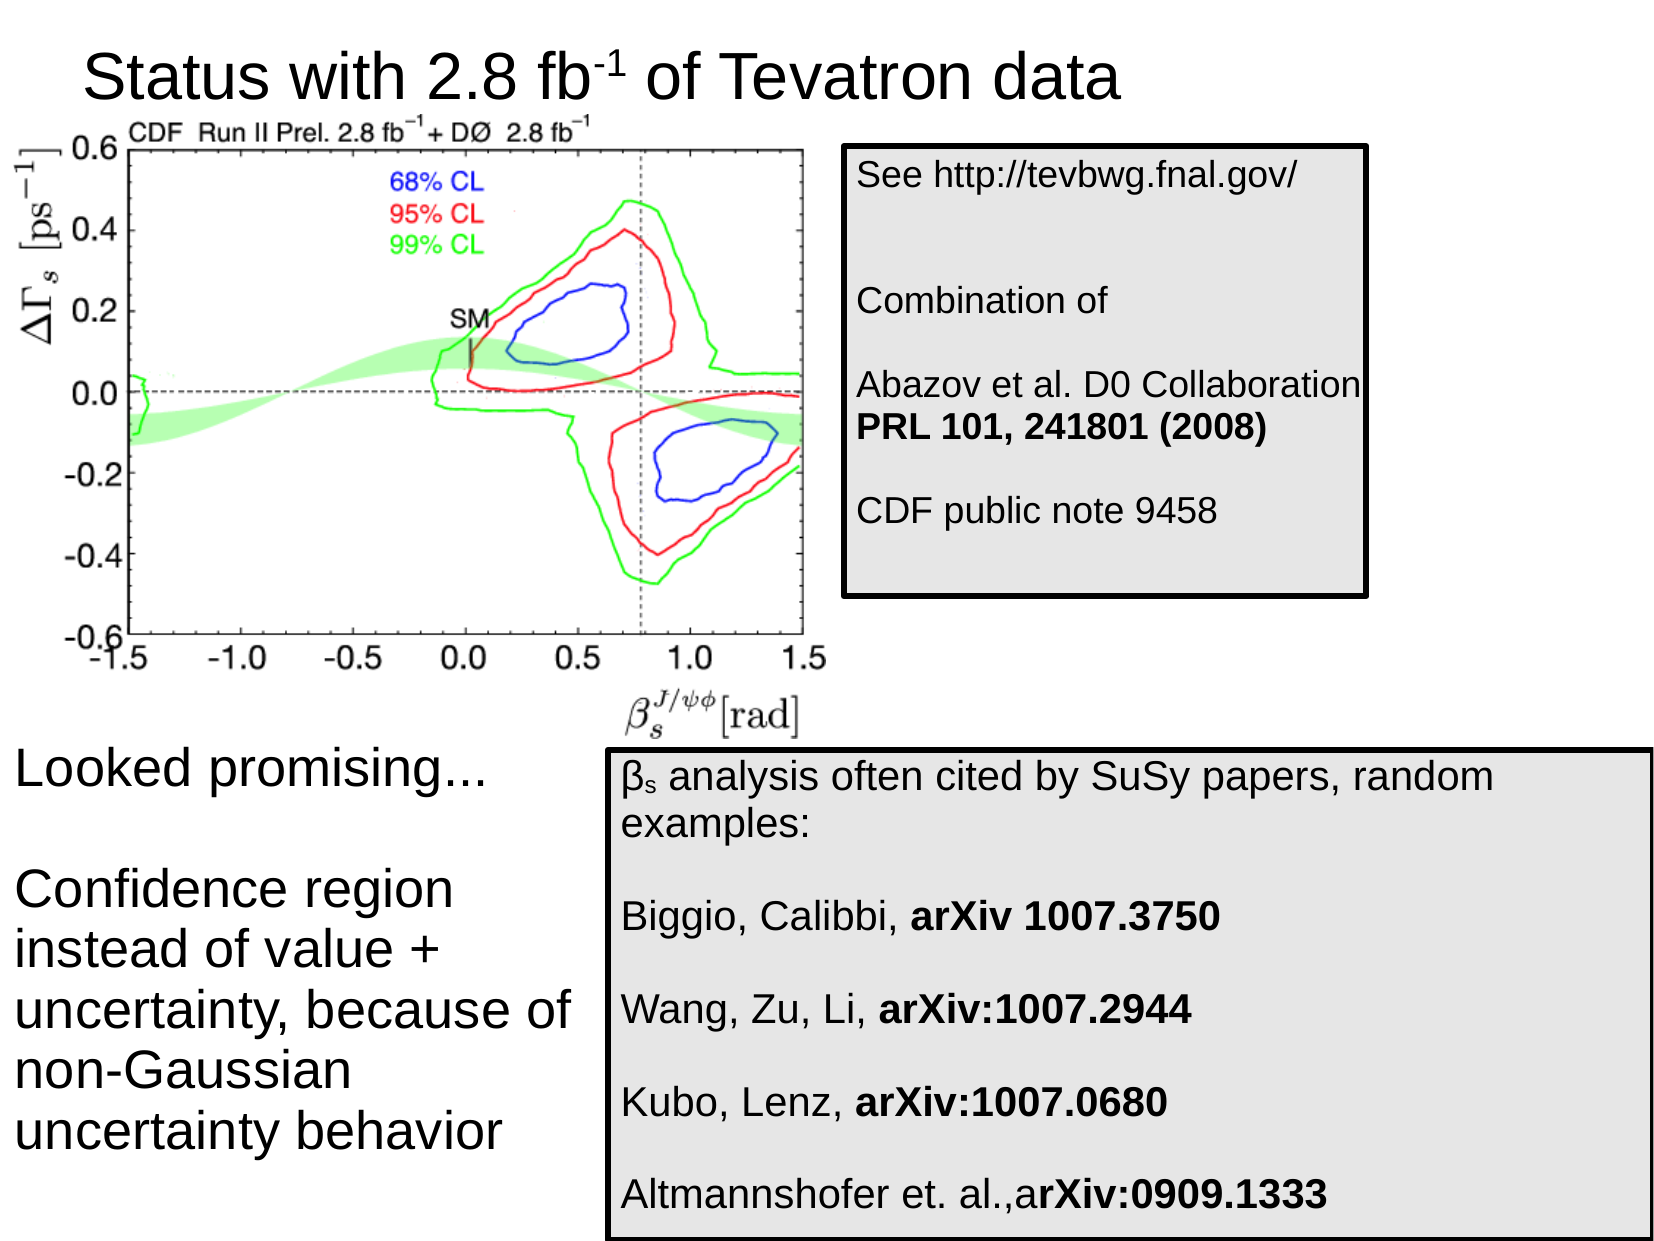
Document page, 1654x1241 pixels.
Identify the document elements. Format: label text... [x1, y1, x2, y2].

text_box See http://tevbwg.fnal.gov/ Combination of Abazov et al. D0 Collaboration PRL 101, 241801 (2008) CDF public note 9458 [841, 146, 1405, 539]
picture [13, 114, 826, 739]
text_box βs analysis often cited by SuSy papers, random examples: Biggio, Calibbi, arXiv 1007.3750 Wang, Zu, Li, arXiv:1007.2944 Kubo, Lenz, arXiv:1007.0680 Altmannshofer et. al.,arXiv:0909.1333 [605, 745, 1654, 1239]
text_box [843, 539, 1367, 597]
title Status with 2.8 fb-1 of Tevatron data [0, 0, 1347, 180]
text_box Looked promising... Confidence region instead of value + uncertainty, because of non-Gaussian uncertainty behavior [0, 729, 601, 1169]
